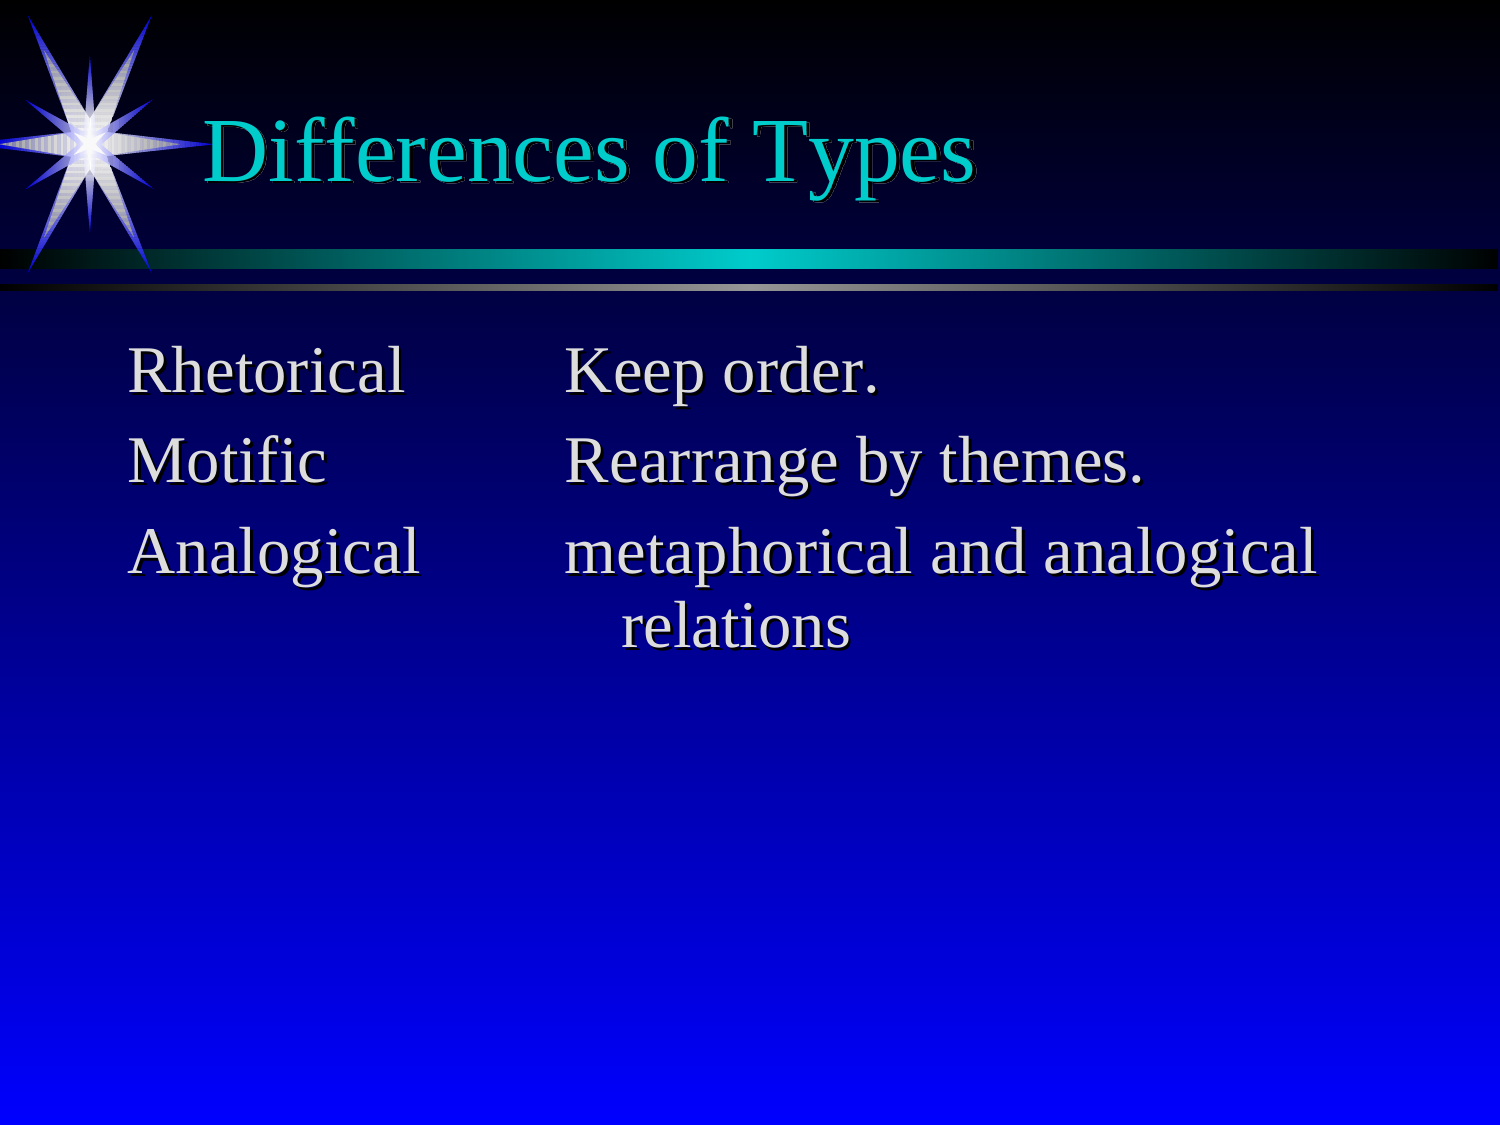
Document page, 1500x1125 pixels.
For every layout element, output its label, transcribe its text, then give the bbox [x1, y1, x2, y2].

list Keep order. Rearrange by themes. metaphorical and analogical relations [738, 324, 1388, 1001]
list Rhetorical Motific Analogical [112, 324, 738, 1001]
title Differences of Types [187, 56, 1463, 244]
